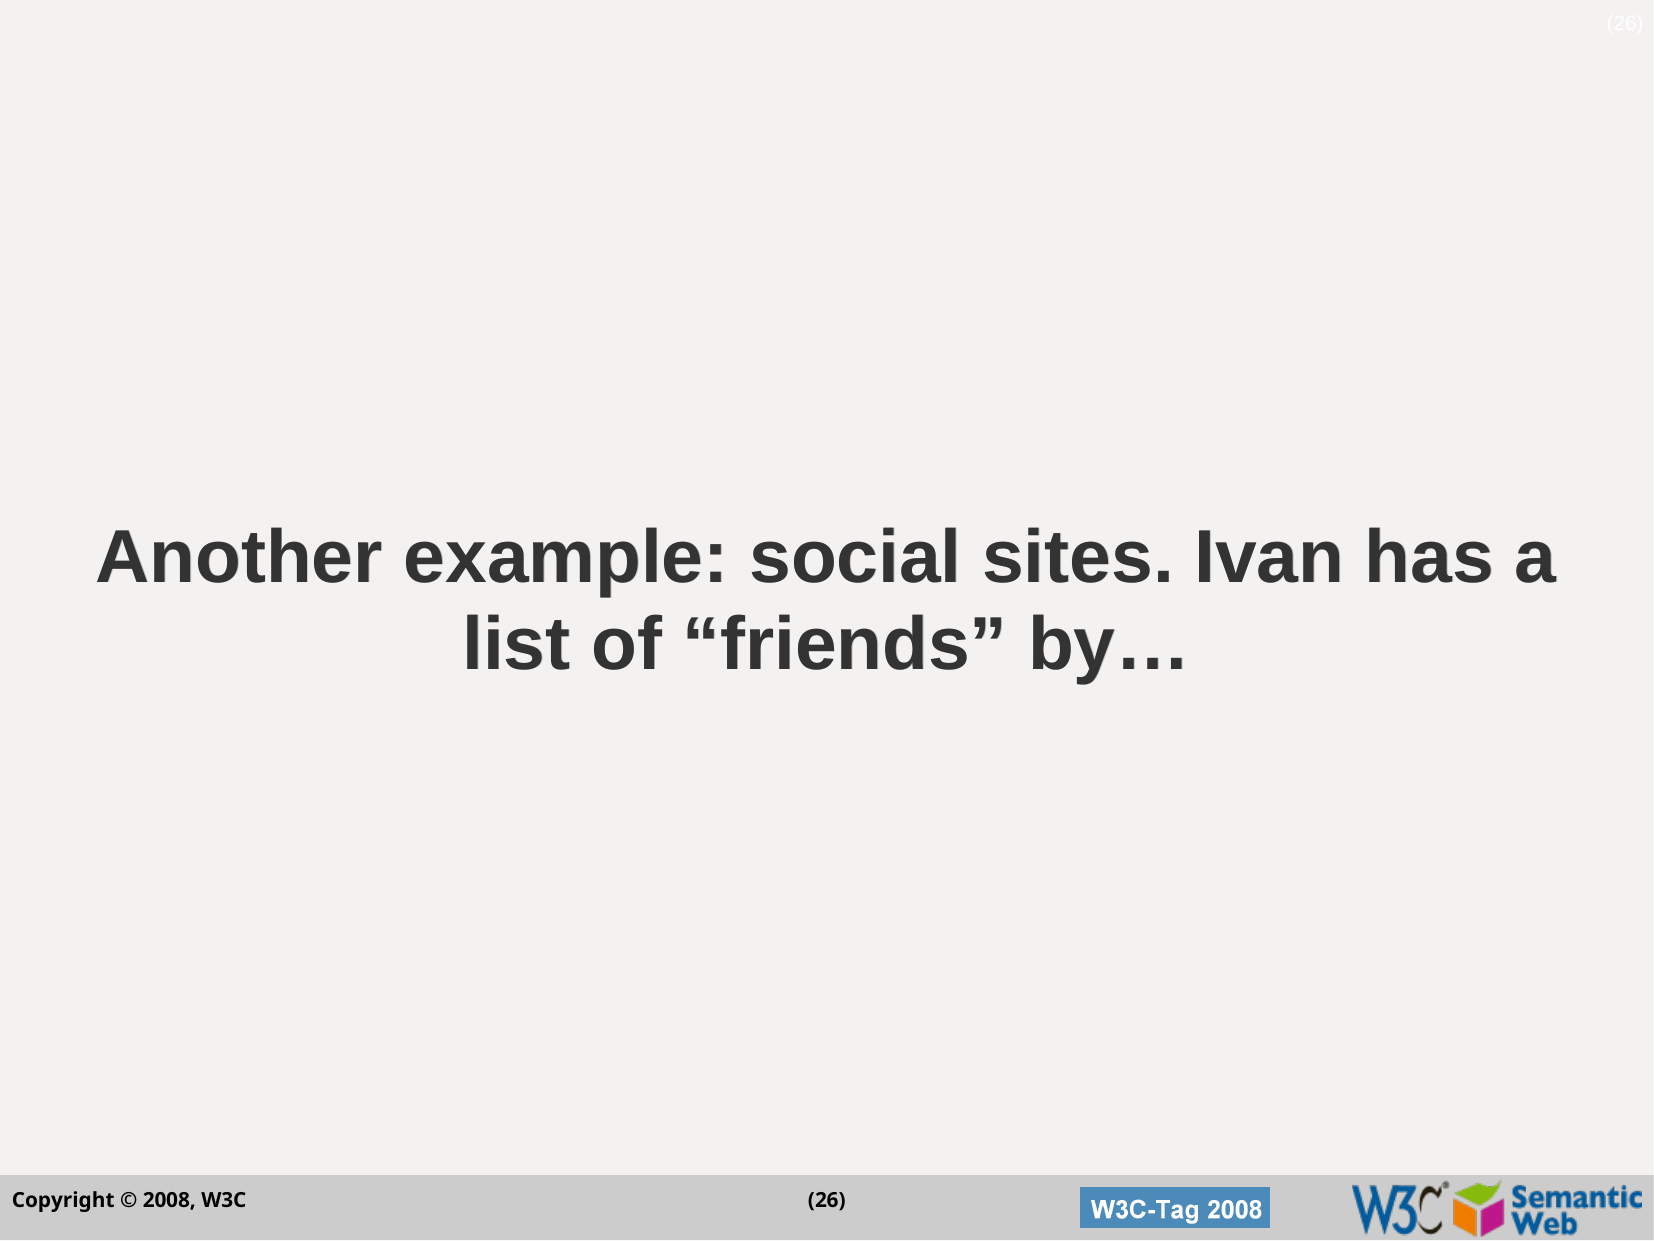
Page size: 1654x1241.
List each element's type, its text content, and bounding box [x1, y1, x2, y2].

picture [1352, 1178, 1642, 1237]
title Another example: social sites. Ivan has a list of “friends” by… [59, 512, 1595, 684]
picture [1080, 1187, 1270, 1228]
